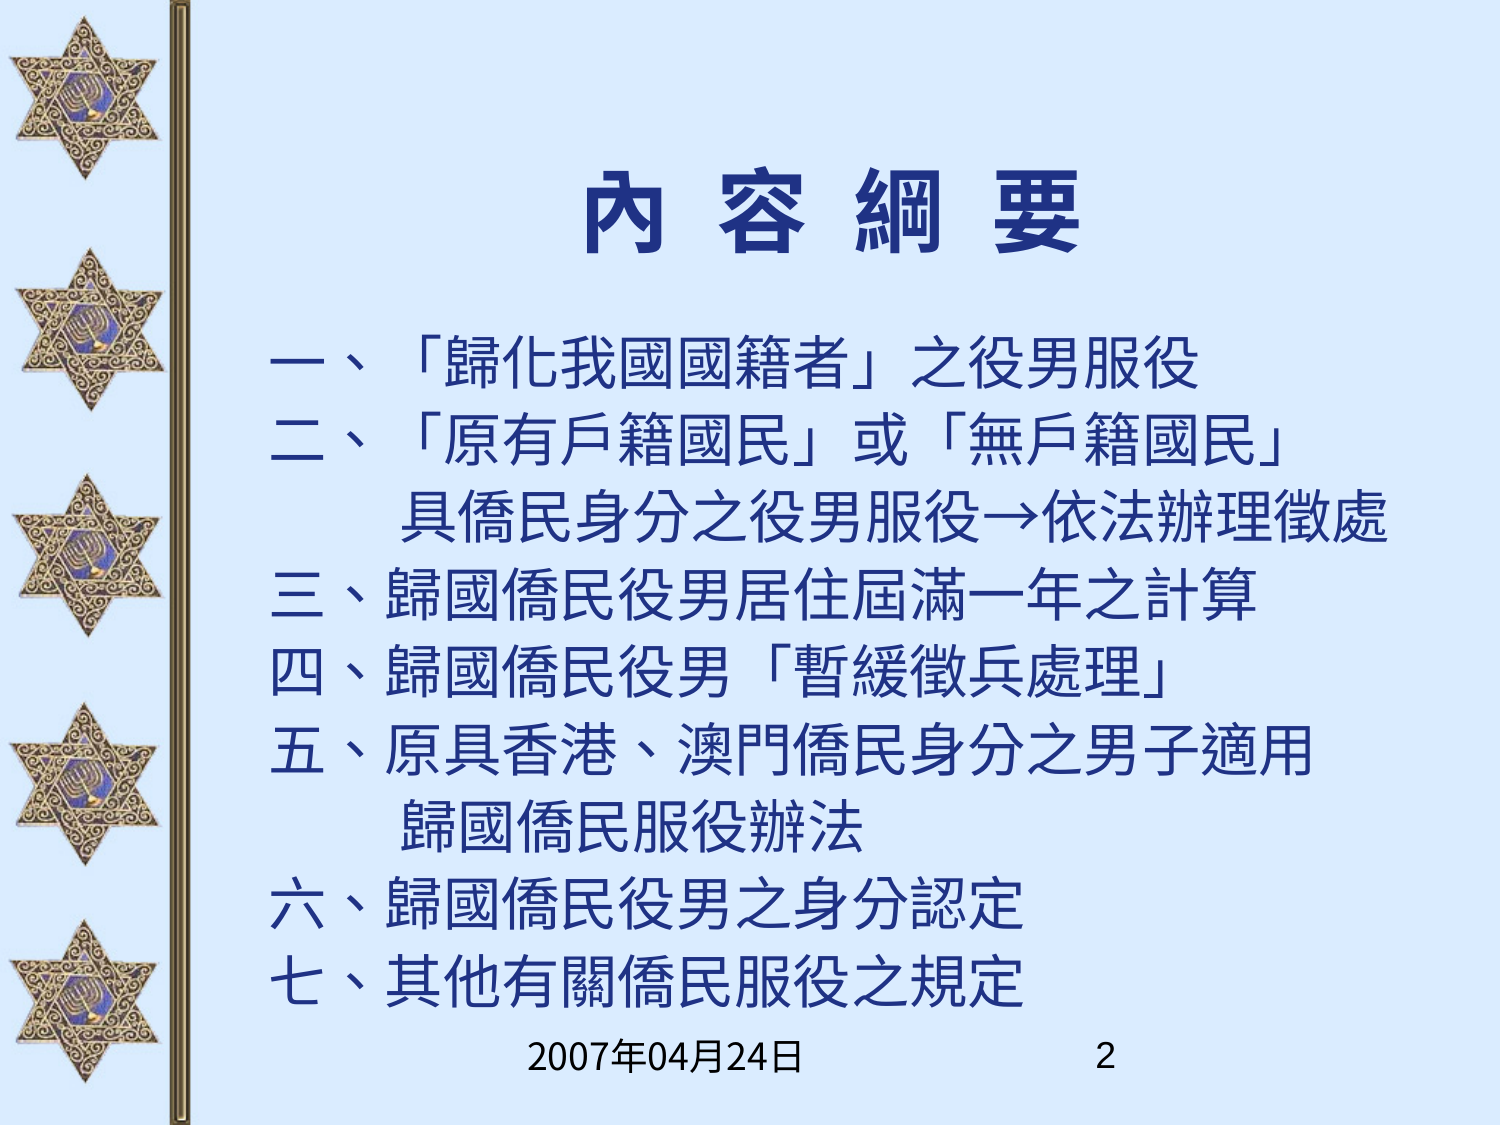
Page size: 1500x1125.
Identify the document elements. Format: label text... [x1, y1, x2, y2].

list 一、「歸化我國國籍者」之役男服役 二、「原有戶籍國民」或「無戶籍國民」 具僑民身分之役男服役→依法辦理徵處 三、歸國僑民役男居住屆滿一年之計算 四、歸國僑民役男「暫緩徵兵處理」 五、原具香港、澳門僑民身分之男子適用 歸國僑民服役辦法 六、歸國僑民役男之身分認定 七、其他有關僑民服役之規定 [253, 326, 1424, 1035]
picture [0, 0, 1500, 1125]
title 內 容 綱 要 [262, 115, 1401, 303]
